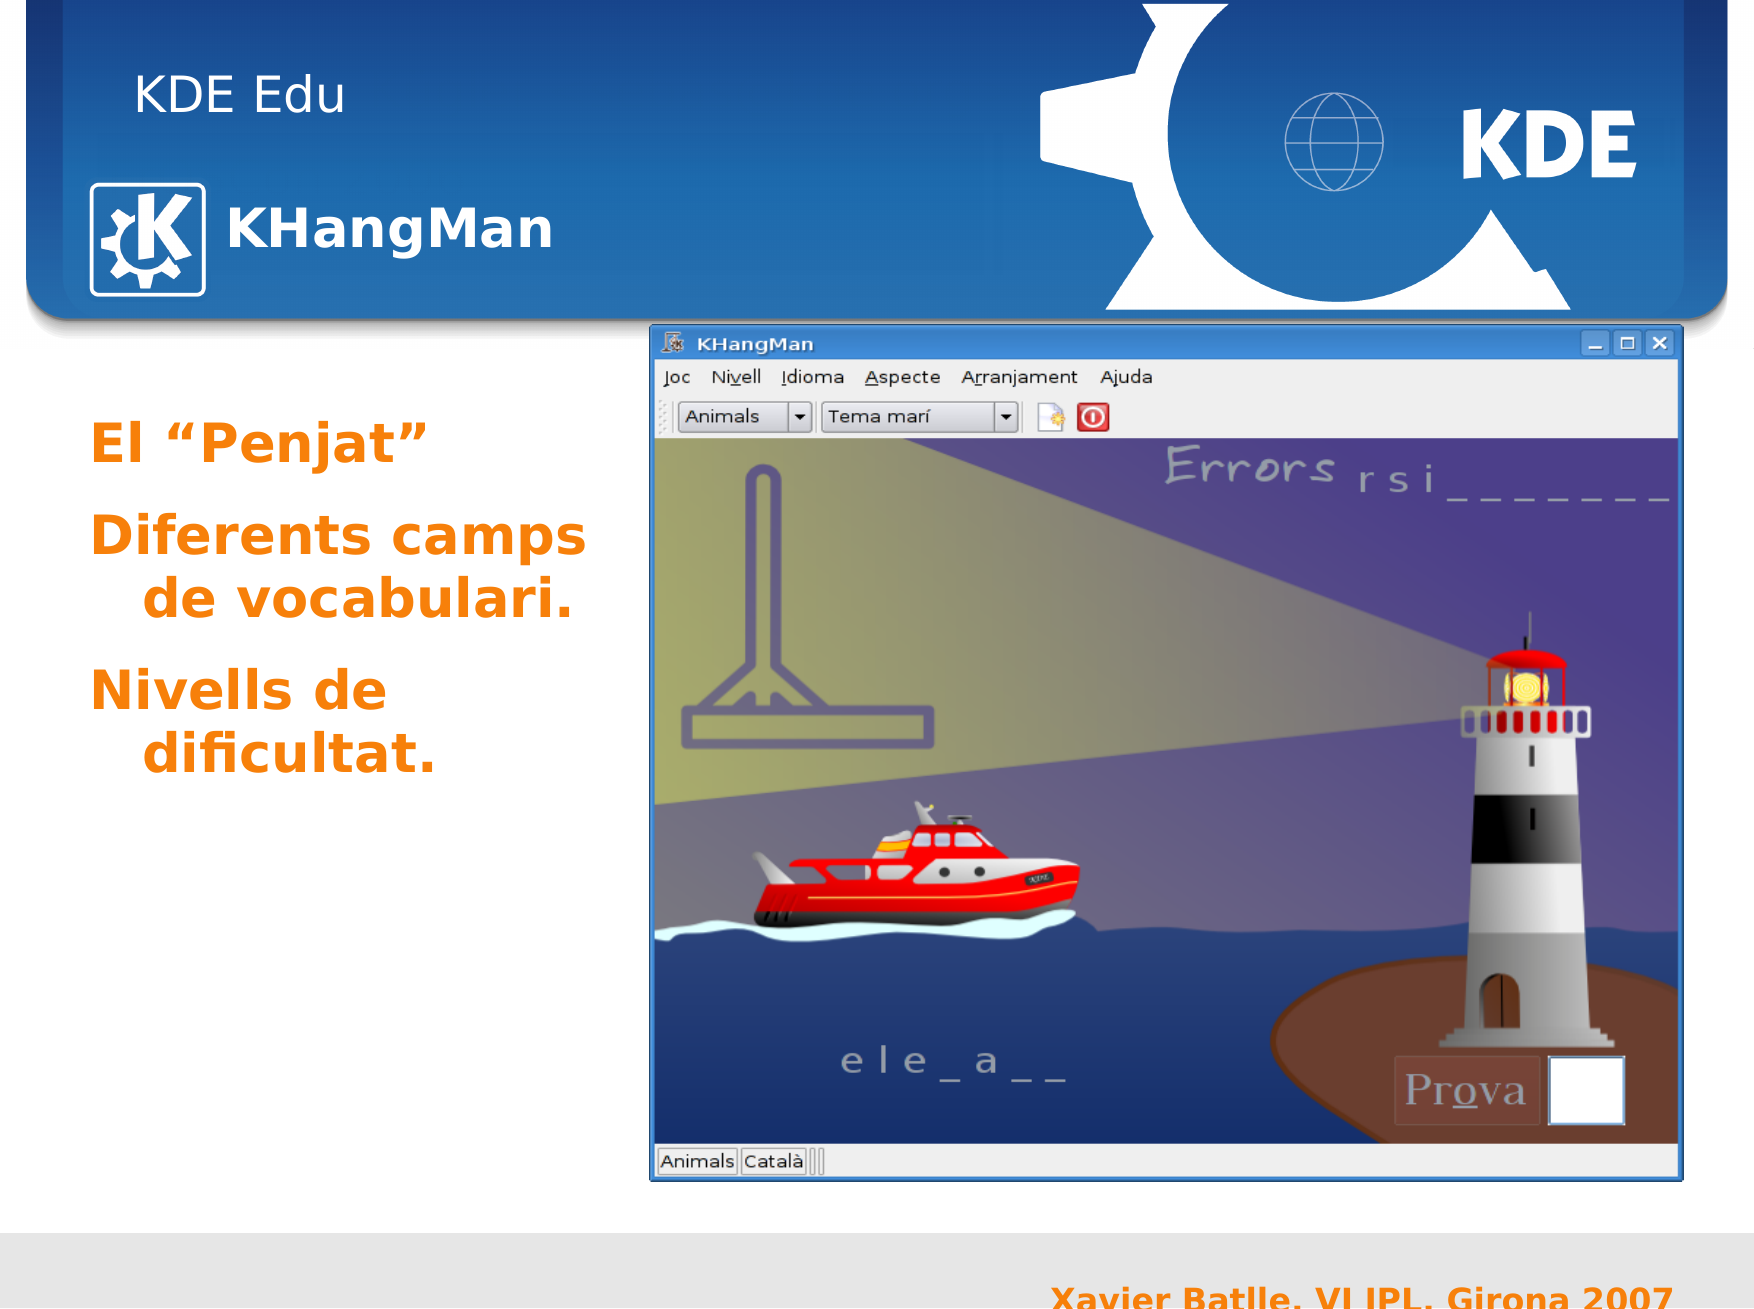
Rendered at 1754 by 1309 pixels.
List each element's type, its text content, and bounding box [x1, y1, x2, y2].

title KHangMan [225, 194, 1126, 264]
picture [0, 0, 1754, 1182]
list El “Penjat” Diferents camps de vocabulari. Nivells de dificultat. [71, 411, 591, 1148]
